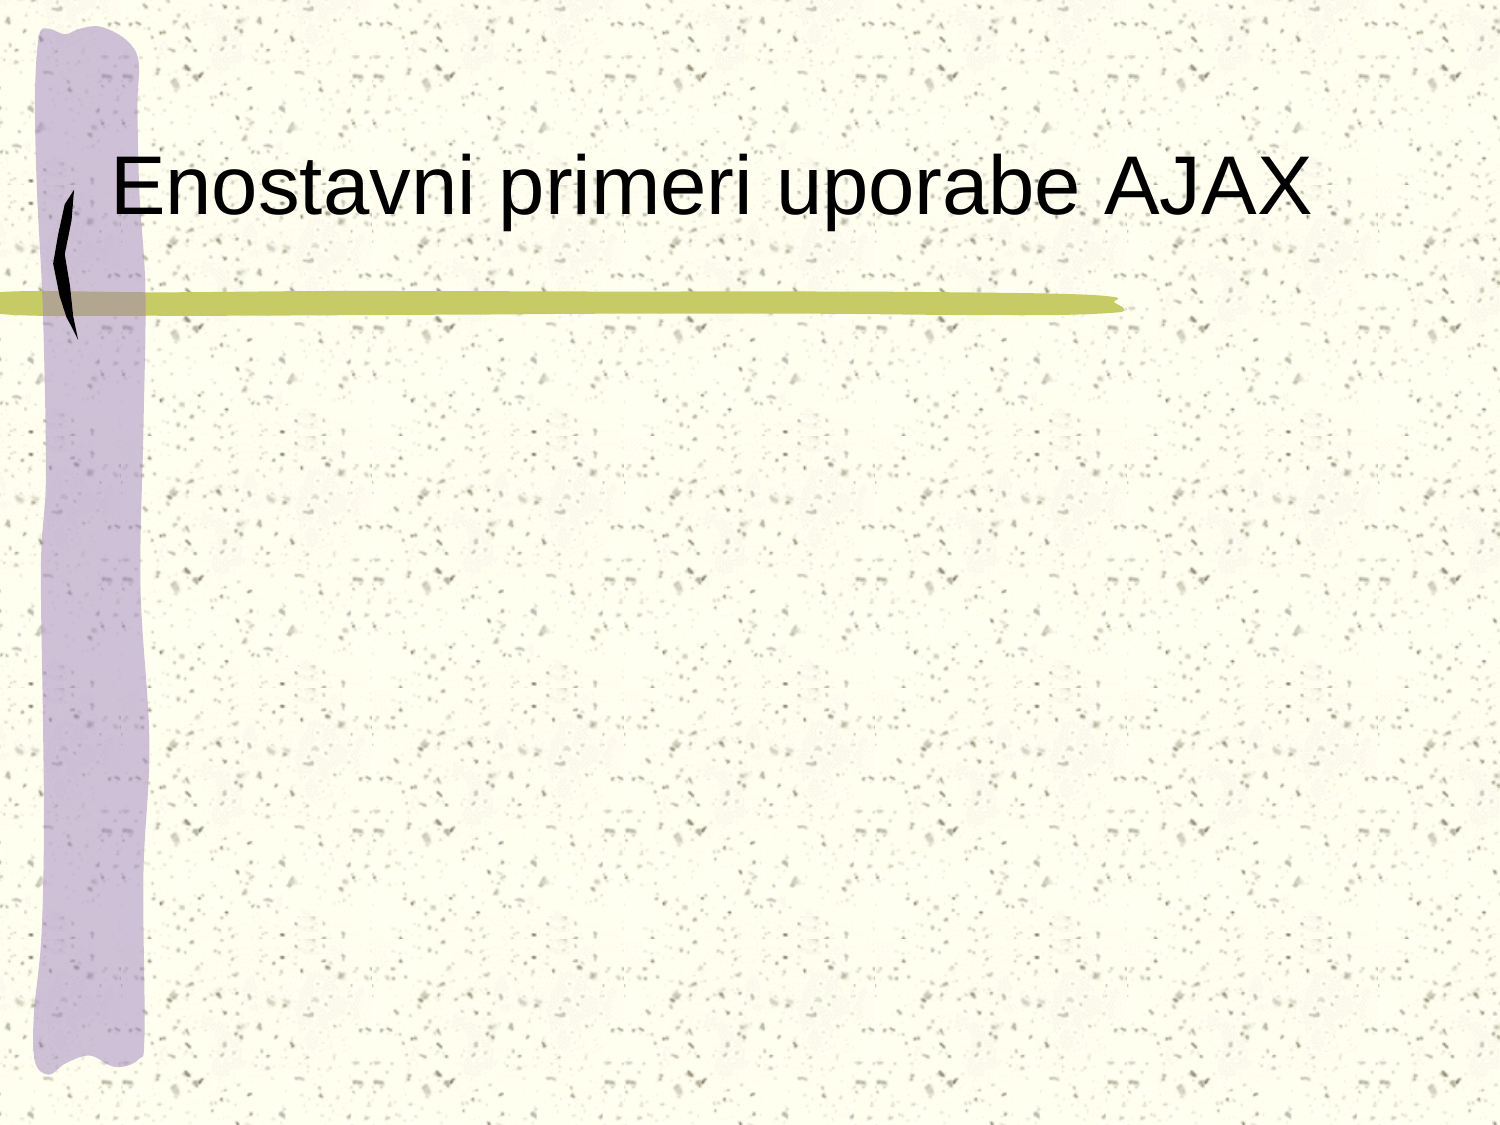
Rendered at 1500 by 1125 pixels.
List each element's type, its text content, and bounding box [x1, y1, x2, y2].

picture [0, 0, 1500, 1125]
title Enostavni primeri uporabe AJAX [110, 93, 1392, 282]
